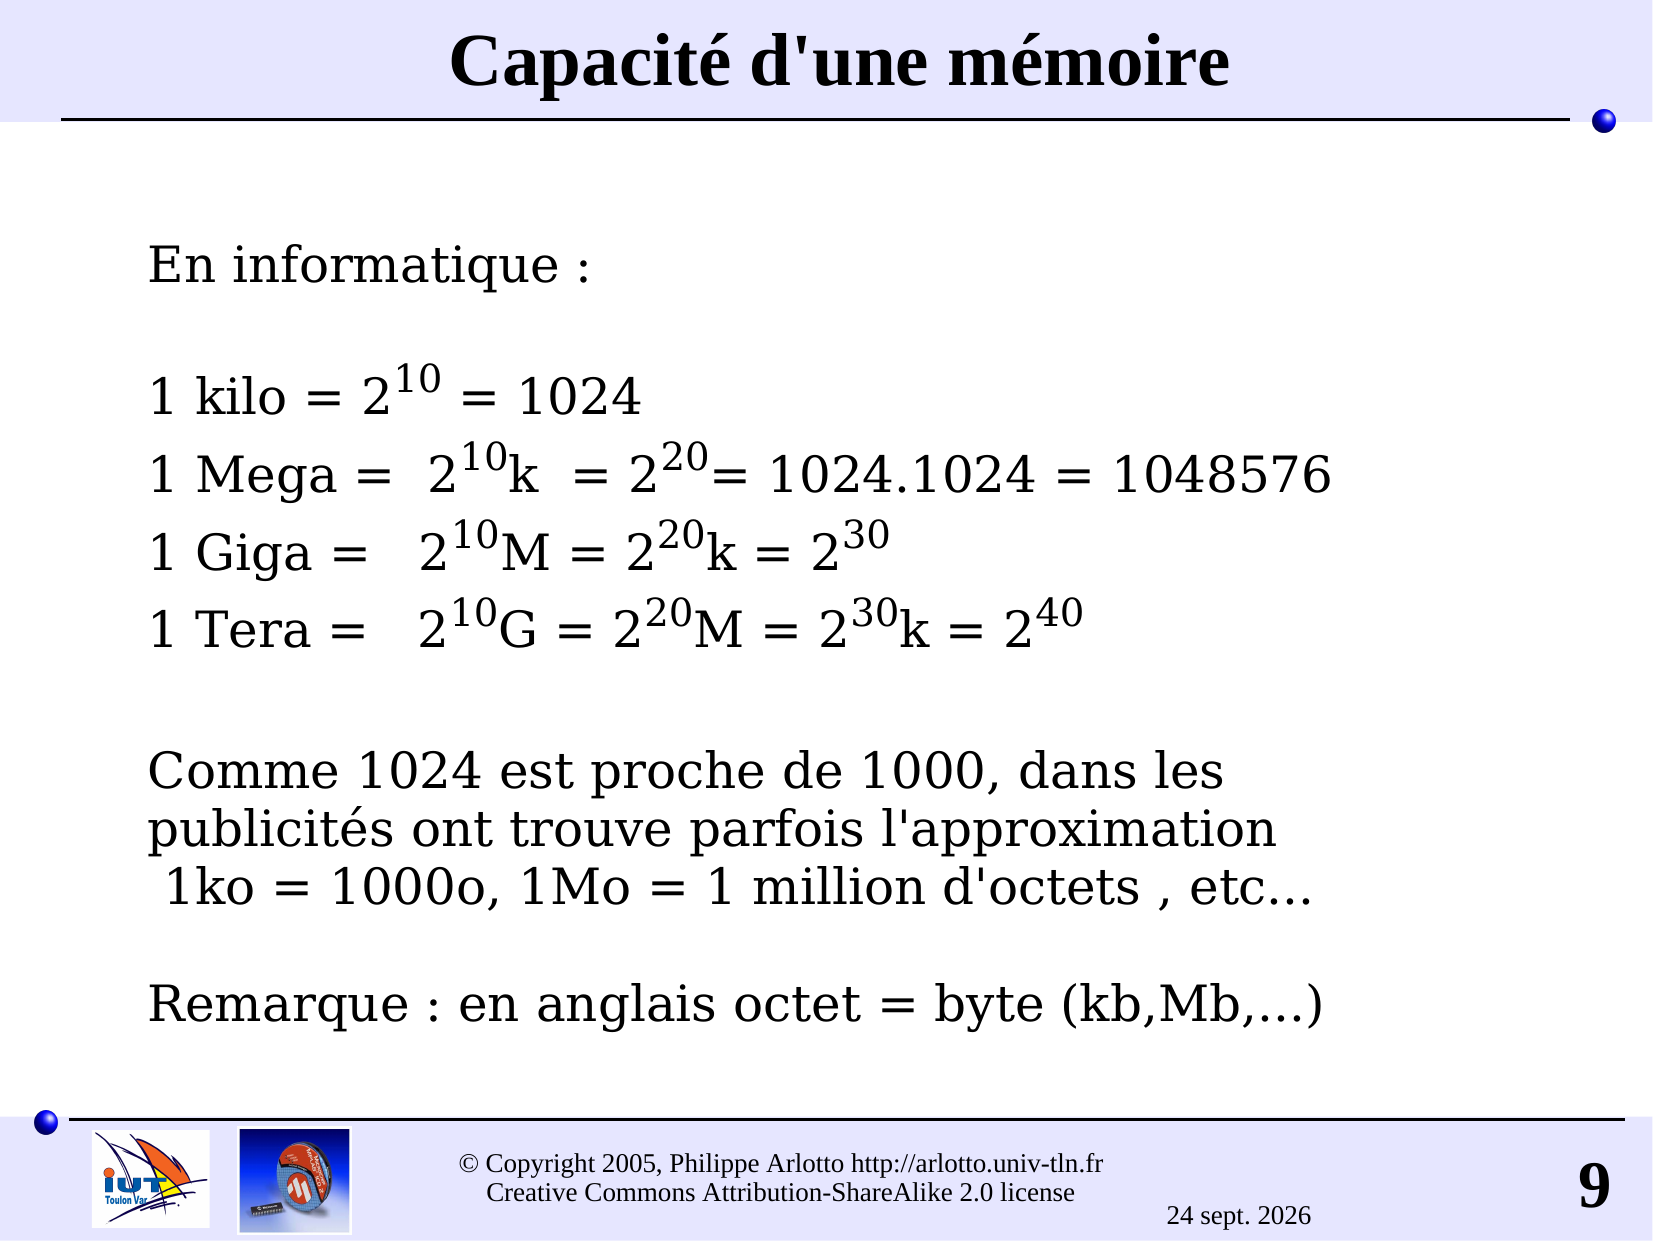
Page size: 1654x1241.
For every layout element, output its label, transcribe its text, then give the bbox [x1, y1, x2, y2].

text_box En informatique : 1 kilo = 210 = 1024 1 Mega = 210k = 220= 1024.1024 = 1048576 1 Giga = 210M = 220k = 230 1 Tera = 210G = 220M = 230k = 240 Comme 1024 est proche de 1000, dans les publicités ont trouve parfois l'approximation 1ko = 1000o, 1Mo = 1 million d'octets , etc... Remarque : en anglais octet = byte (kb,Mb,...) [147, 236, 1418, 1033]
picture [237, 1126, 352, 1235]
title Capacité d'une mémoire [95, 11, 1585, 110]
